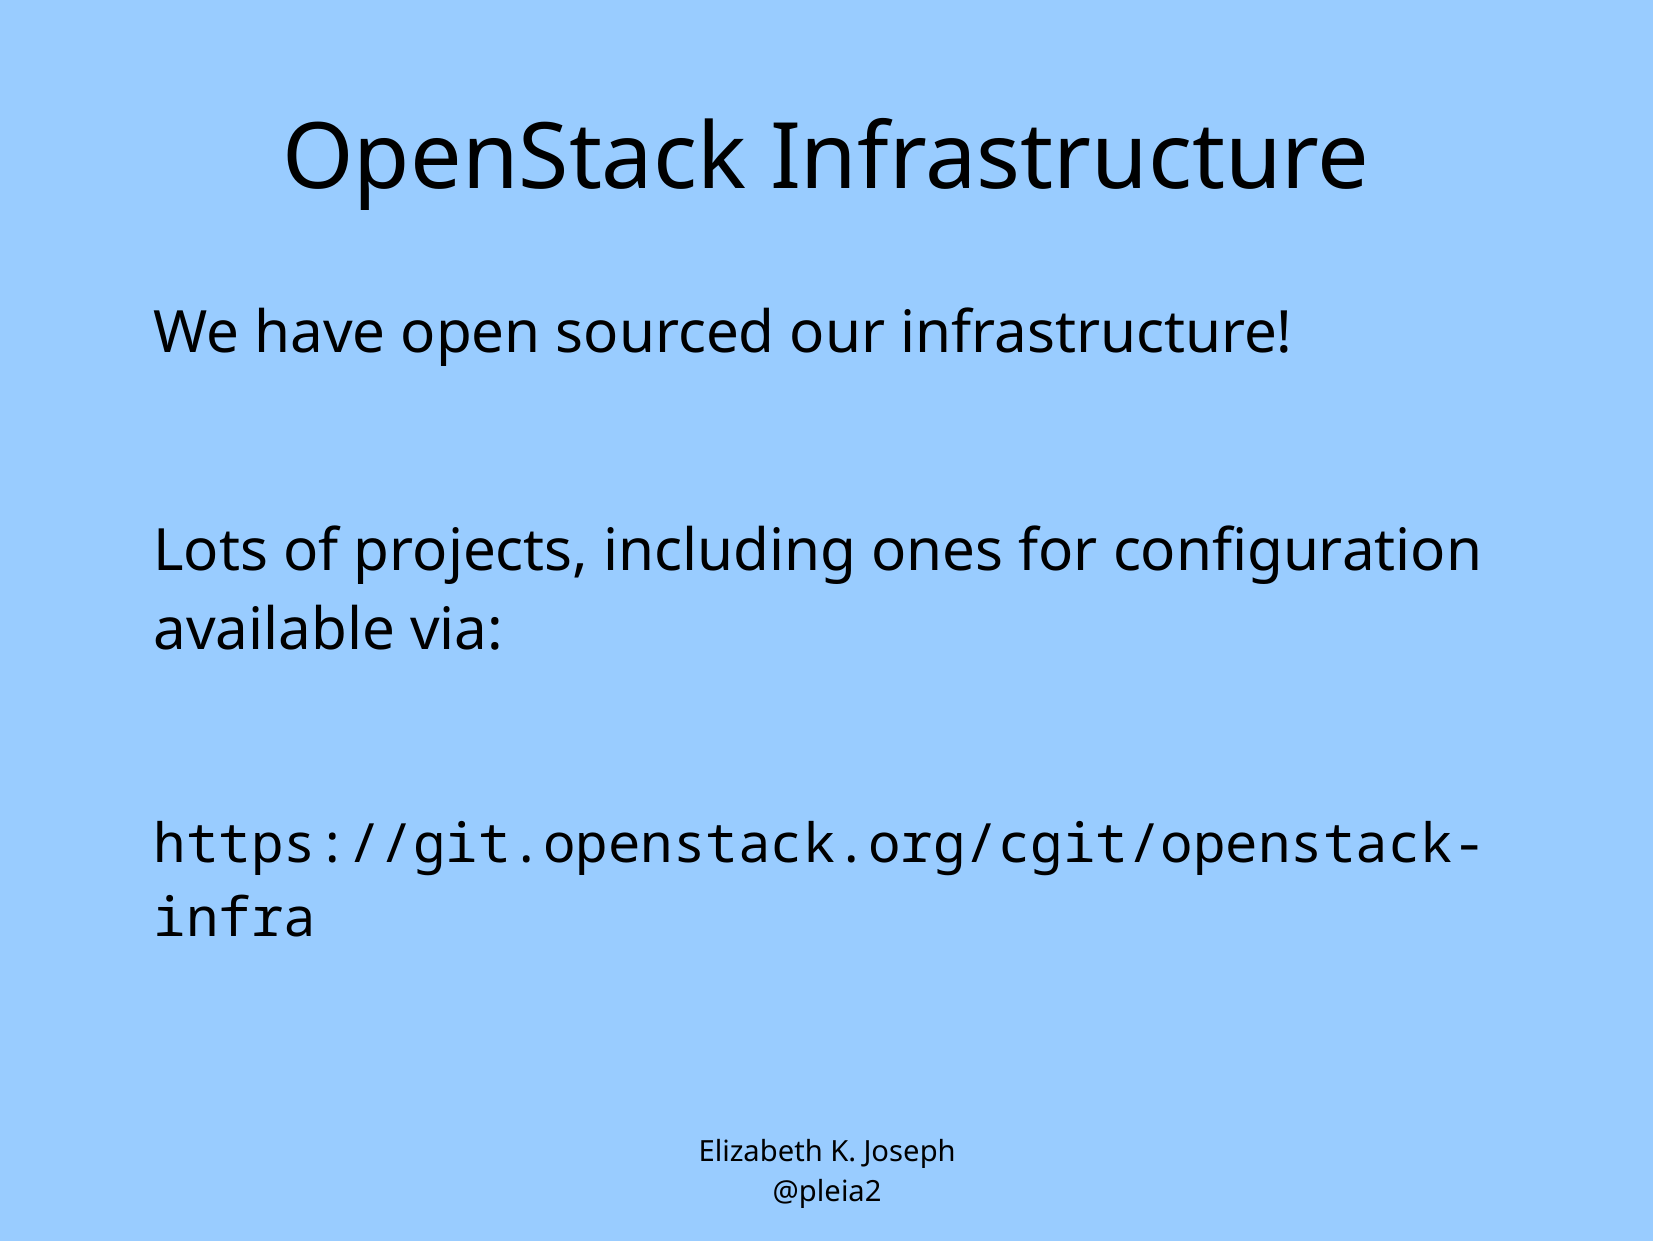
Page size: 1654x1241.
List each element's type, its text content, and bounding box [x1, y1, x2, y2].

title OpenStack Infrastructure [82, 49, 1571, 257]
list We have open sourced our infrastructure! Lots of projects, including ones for configuration available via: https://git.openstack.org/cgit/openstack-infra [82, 290, 1571, 1010]
